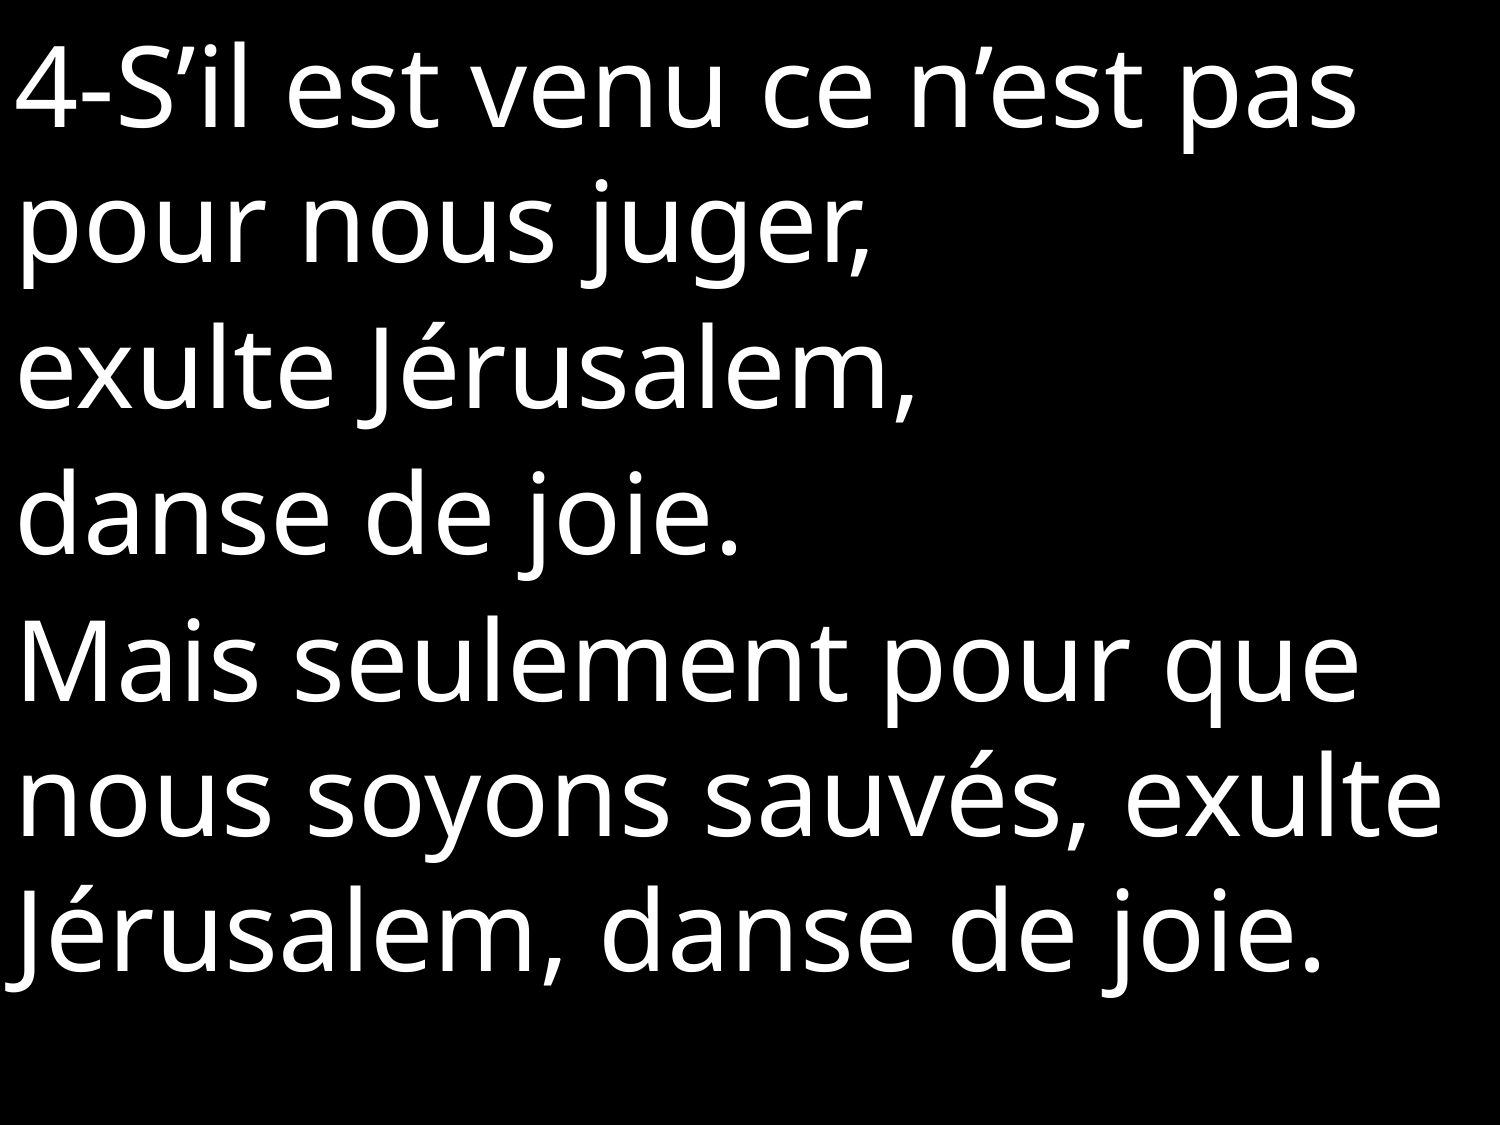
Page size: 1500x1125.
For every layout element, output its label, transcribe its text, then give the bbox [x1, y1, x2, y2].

list 4-S’il est venu ce n’est pas pour nous juger, exulte Jérusalem, danse de joie. Mais seulement pour que nous soyons sauvés, exulte Jérusalem, danse de joie. [0, 7, 1500, 1125]
